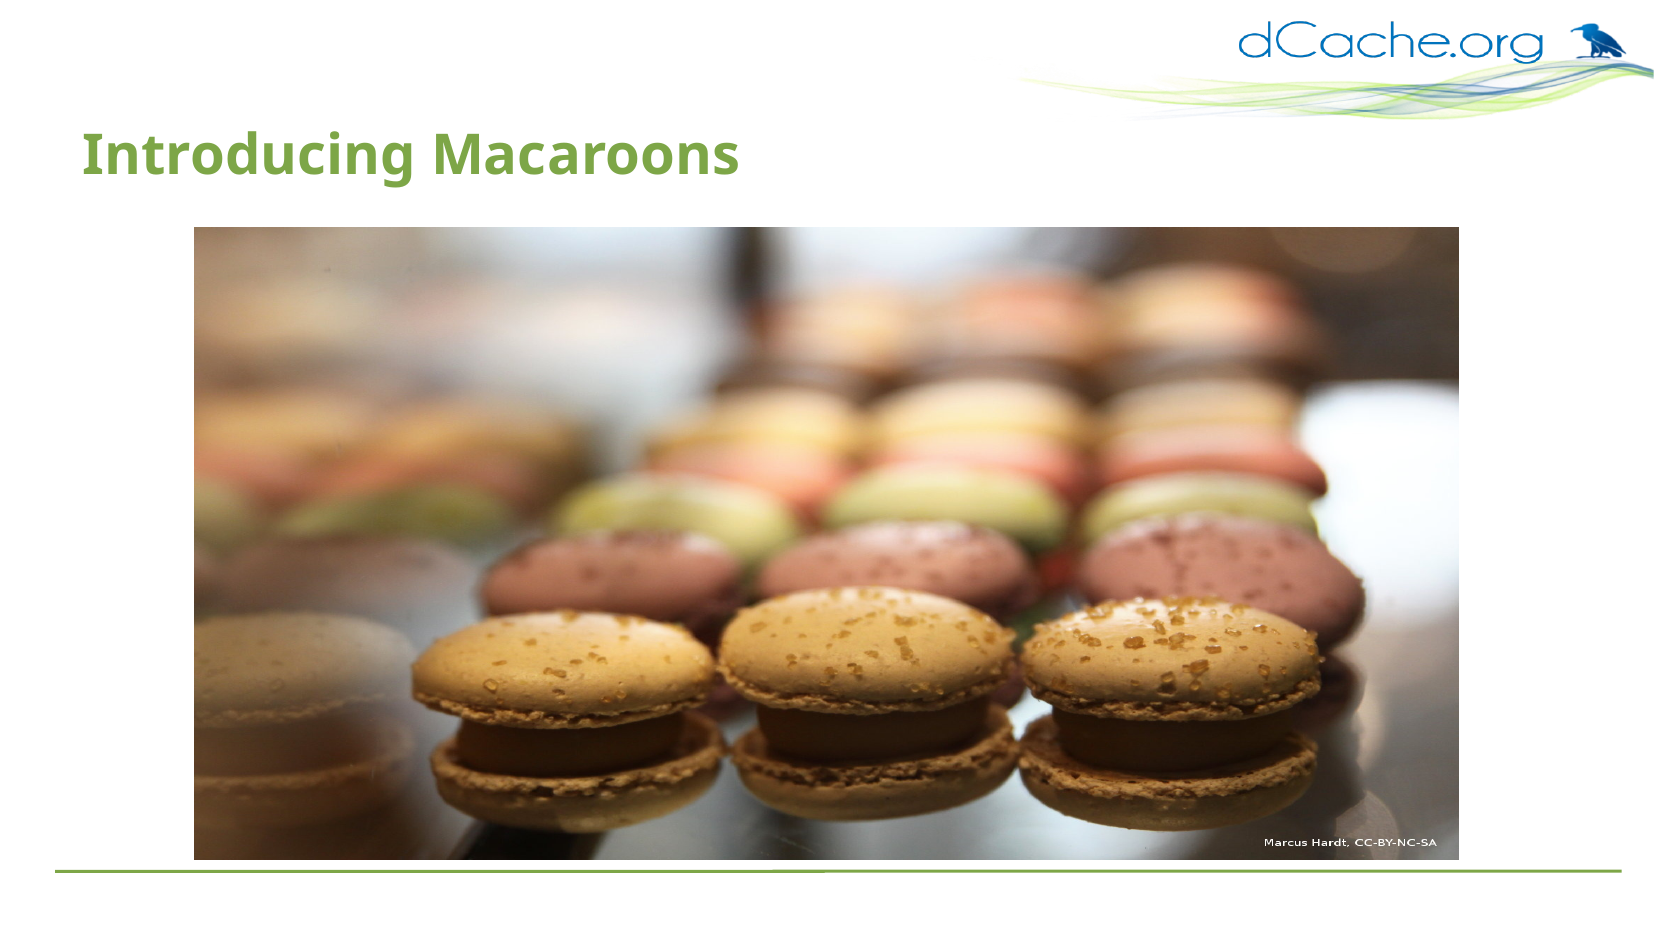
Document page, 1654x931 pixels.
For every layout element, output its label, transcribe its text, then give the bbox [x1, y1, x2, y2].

picture [194, 227, 1459, 860]
picture [956, 12, 1654, 127]
title Introducing Macaroons [82, 116, 1605, 189]
